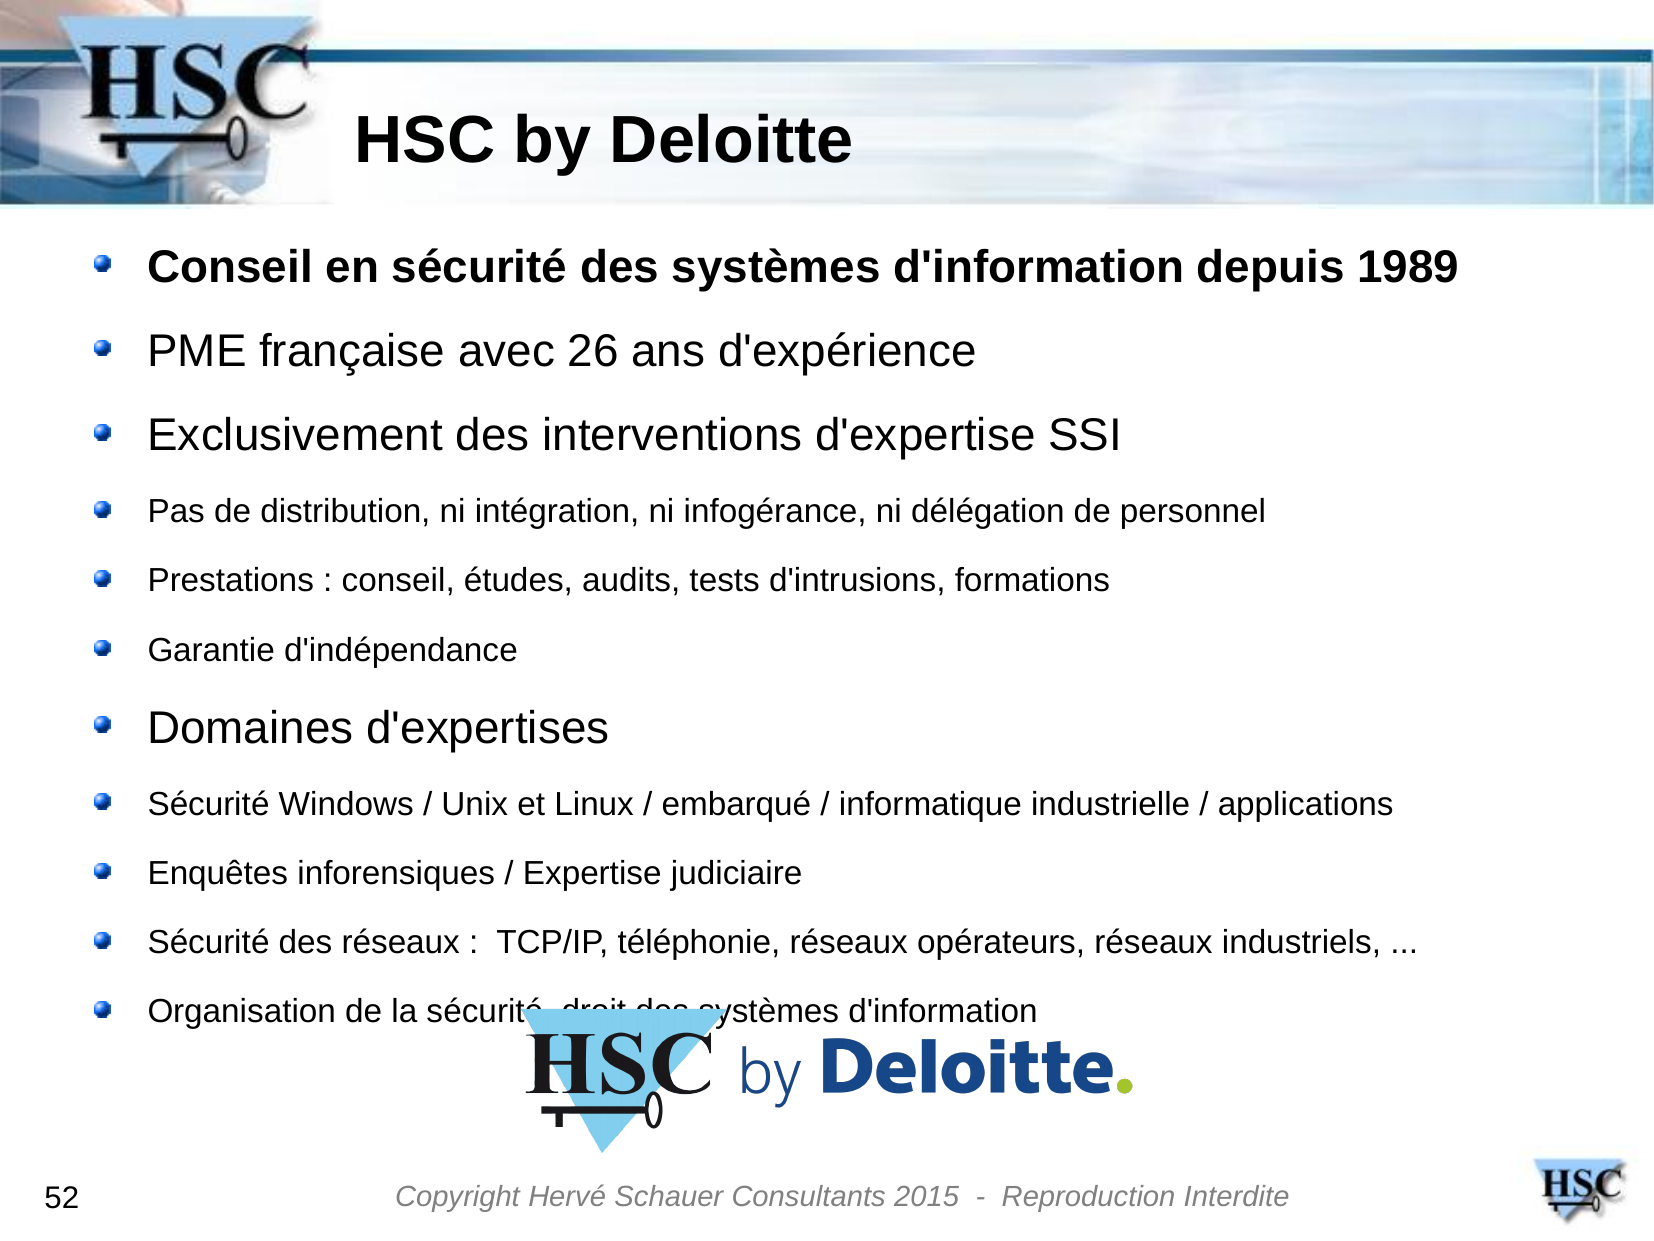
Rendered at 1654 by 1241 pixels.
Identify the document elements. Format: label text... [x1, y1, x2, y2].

picture [501, 992, 1152, 1170]
list Conseil en sécurité des systèmes d'information depuis 1989 PME française avec 26 ans d'expérience Exclusivement des interventions d'expertise SSI Pas de distribution, ni intégration, ni infogérance, ni délégation de personnel Prestations : conseil, études, audits, tests d'intrusions, formations Garantie d'indépendance Domaines d'expertises Sécurité Windows / Unix et Linux / embarqué / informatique industrielle / applications Enquêtes inforensiques / Expertise judiciaire Sécurité des réseaux : TCP/IP, téléphonie, réseaux opérateurs, réseaux industriels, ... Organisation de la sécurité, droit des systèmes d'information [59, 236, 1625, 1152]
title HSC by Deloitte [354, 31, 1654, 239]
